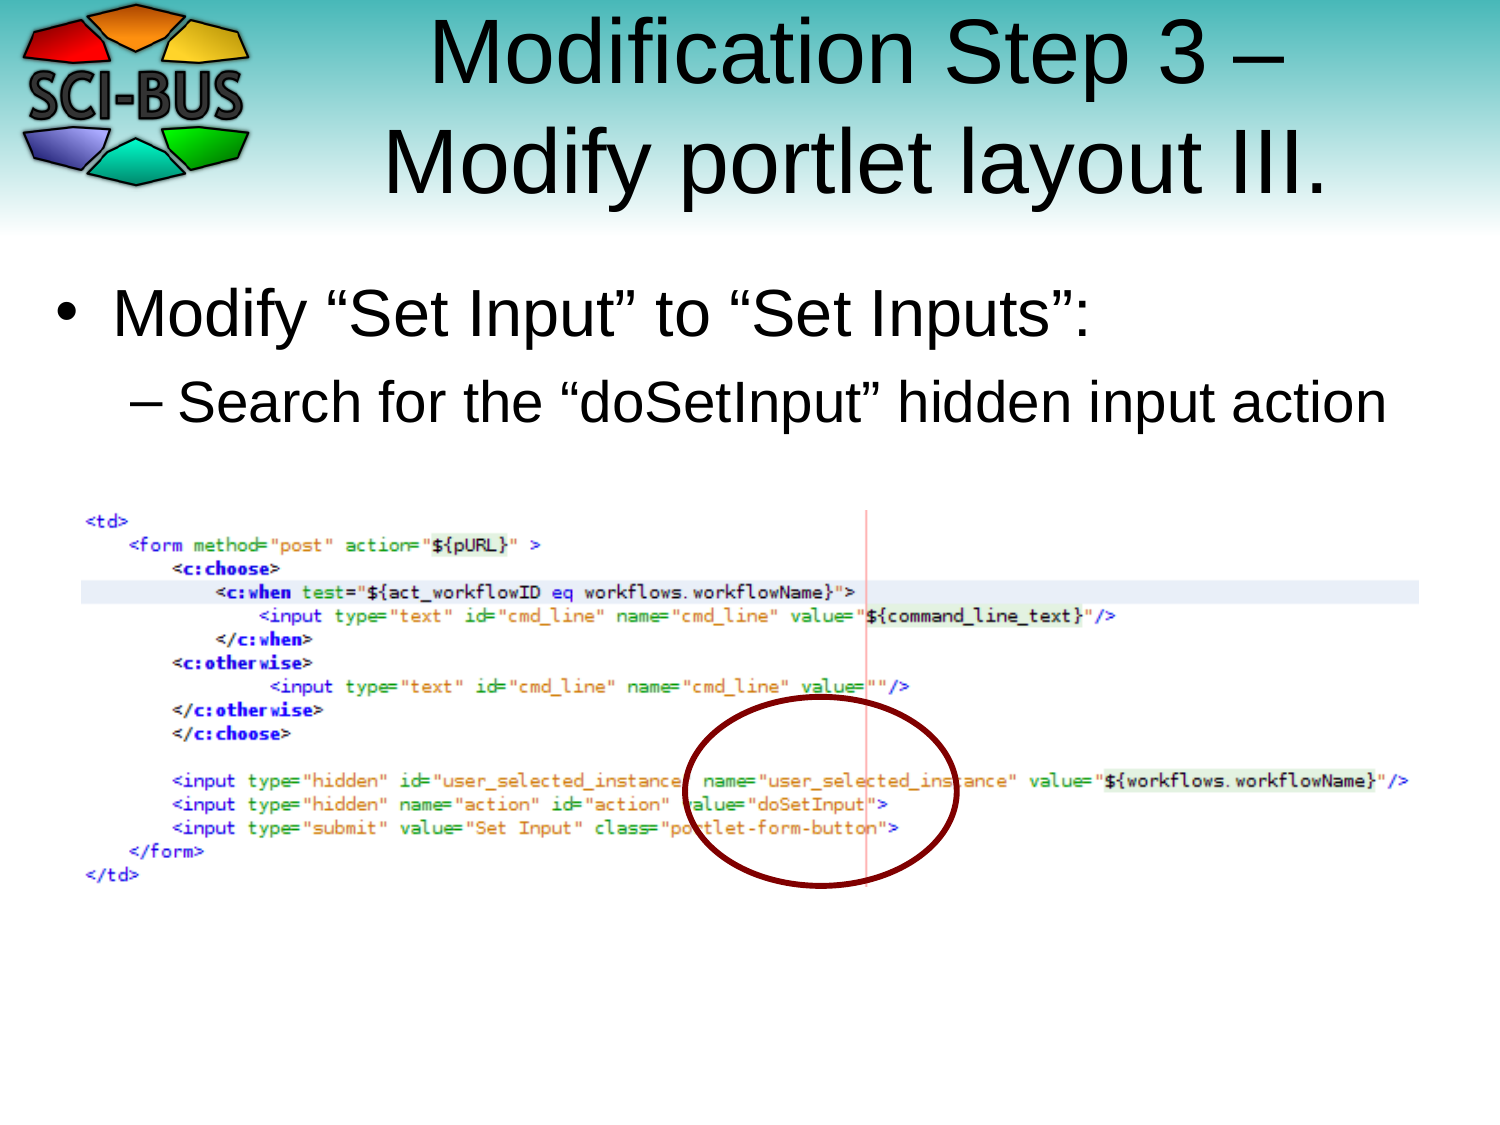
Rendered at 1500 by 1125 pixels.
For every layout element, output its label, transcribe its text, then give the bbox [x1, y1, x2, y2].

list Modify “Set Input” to “Set Inputs”: Search for the “doSetInput” hidden input action [41, 262, 1459, 1006]
picture [17, 0, 254, 192]
picture [689, 700, 953, 882]
picture [81, 510, 1419, 887]
title Modification Step 3 – Modify portlet layout III. [289, 0, 1425, 220]
